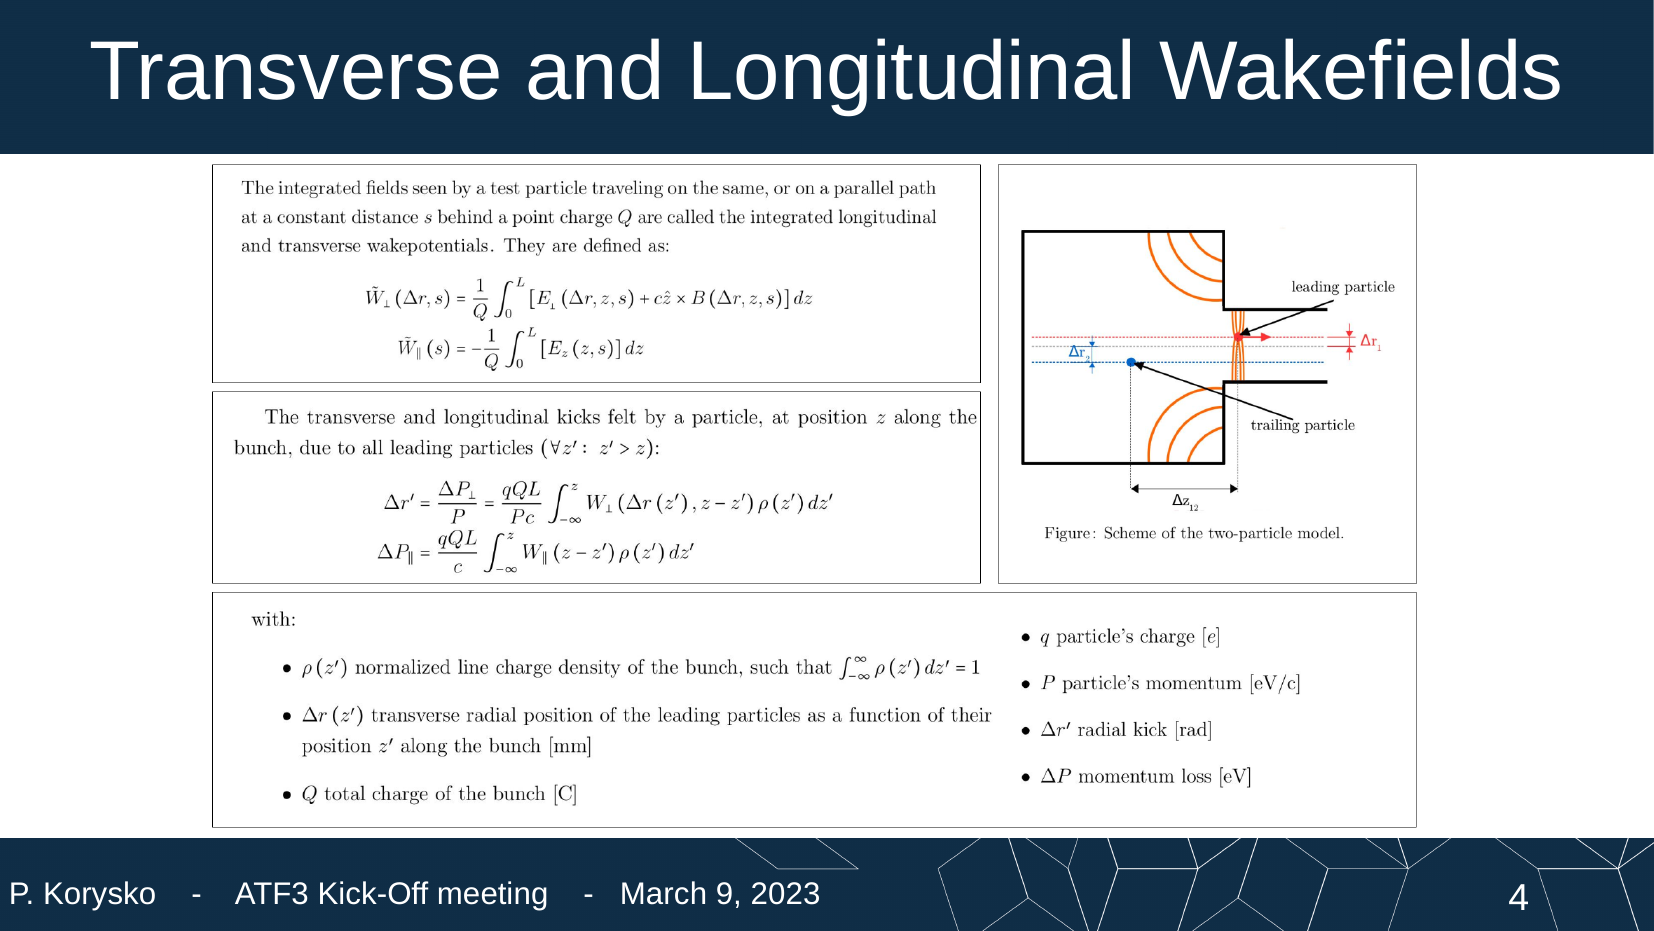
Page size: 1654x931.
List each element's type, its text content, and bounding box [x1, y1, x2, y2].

text_box <number> [1493, 868, 1654, 931]
picture [208, 159, 1423, 833]
text_box P. Korysko - ATF3 Kick-Off meeting - March 9, 2023 [0, 868, 957, 931]
picture [0, 838, 1654, 931]
picture [0, 0, 1654, 154]
